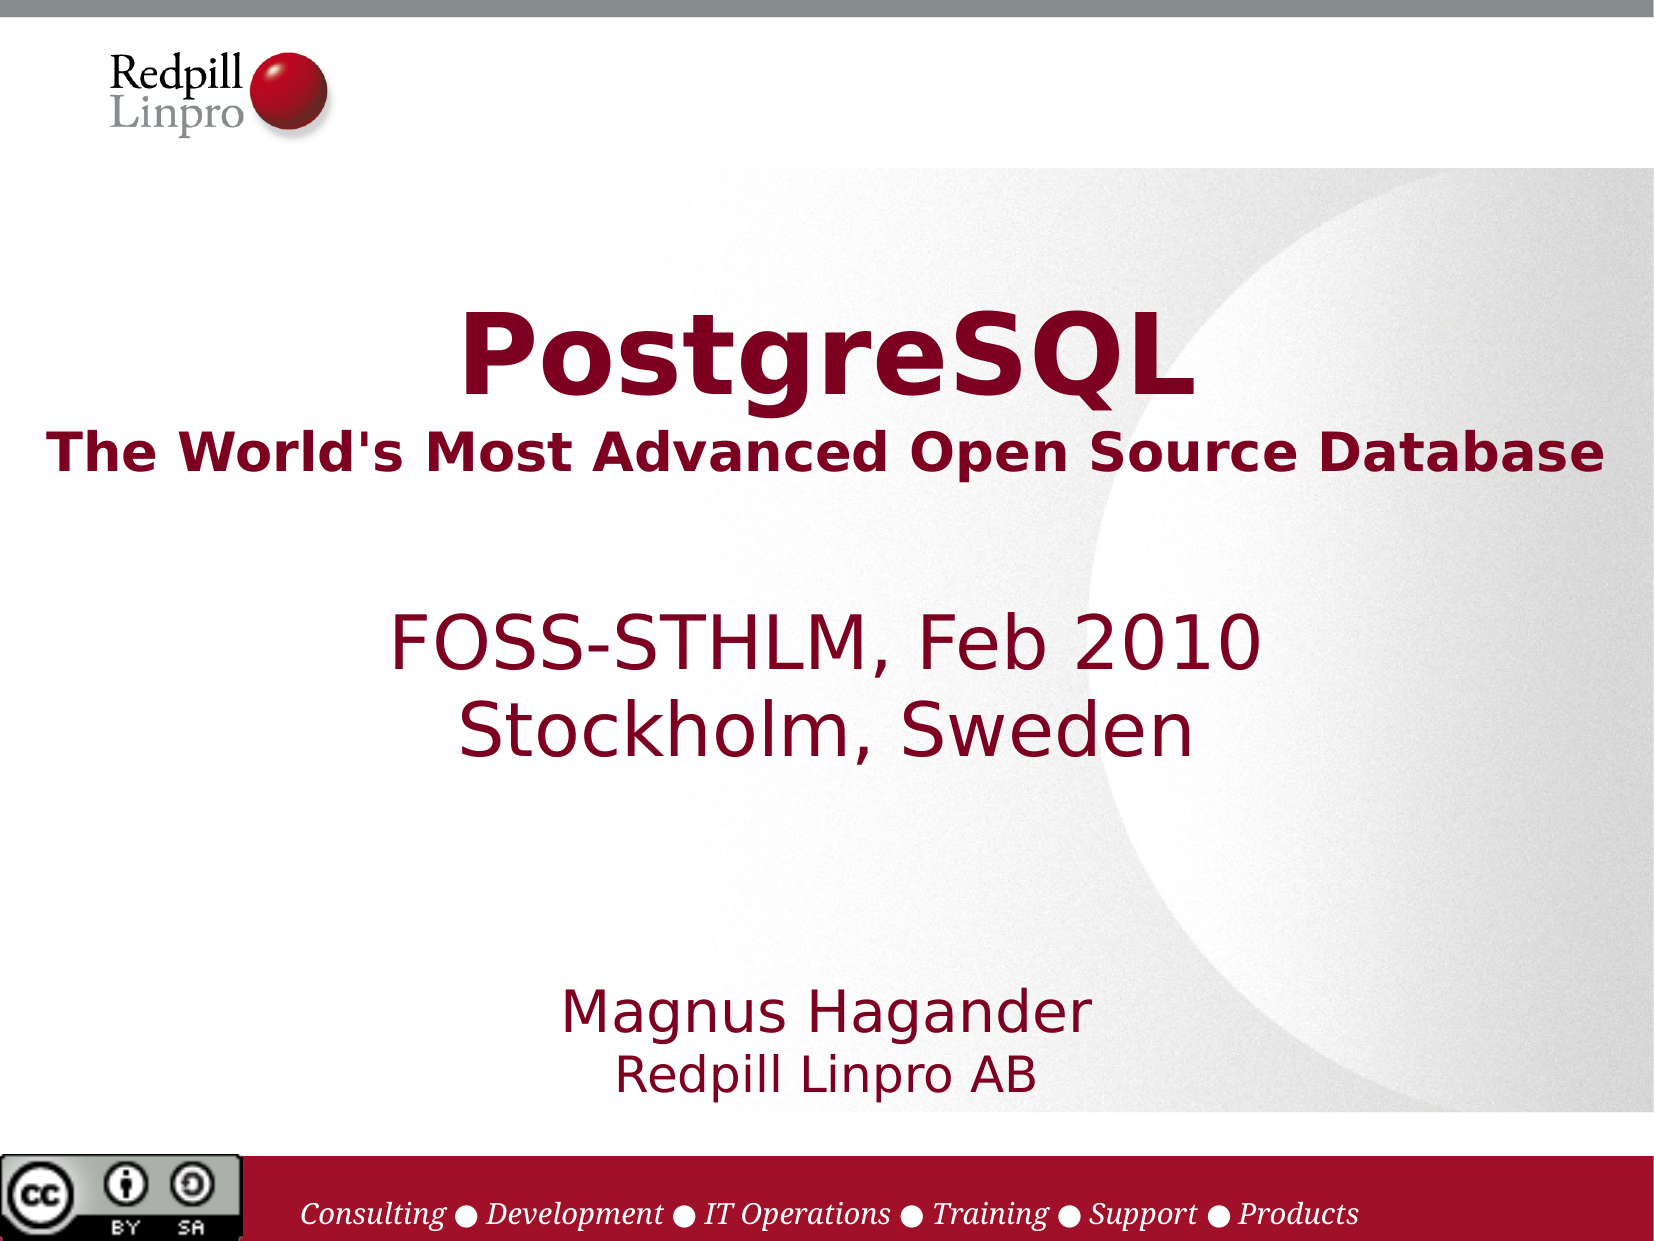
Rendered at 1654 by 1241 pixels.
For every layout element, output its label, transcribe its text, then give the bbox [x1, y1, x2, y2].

text_box Consulting ● Development ● IT Operations ● Training ● Support ● Products [243, 1193, 1517, 1241]
picture [0, 0, 1654, 173]
picture [0, 1105, 1654, 1241]
text_box PostgreSQL The World's Most Advanced Open Source Database FOSS-STHLM, Feb 2010 Stockholm, Sweden Magnus Hagander Redpill Linpro AB [0, 173, 1654, 1105]
